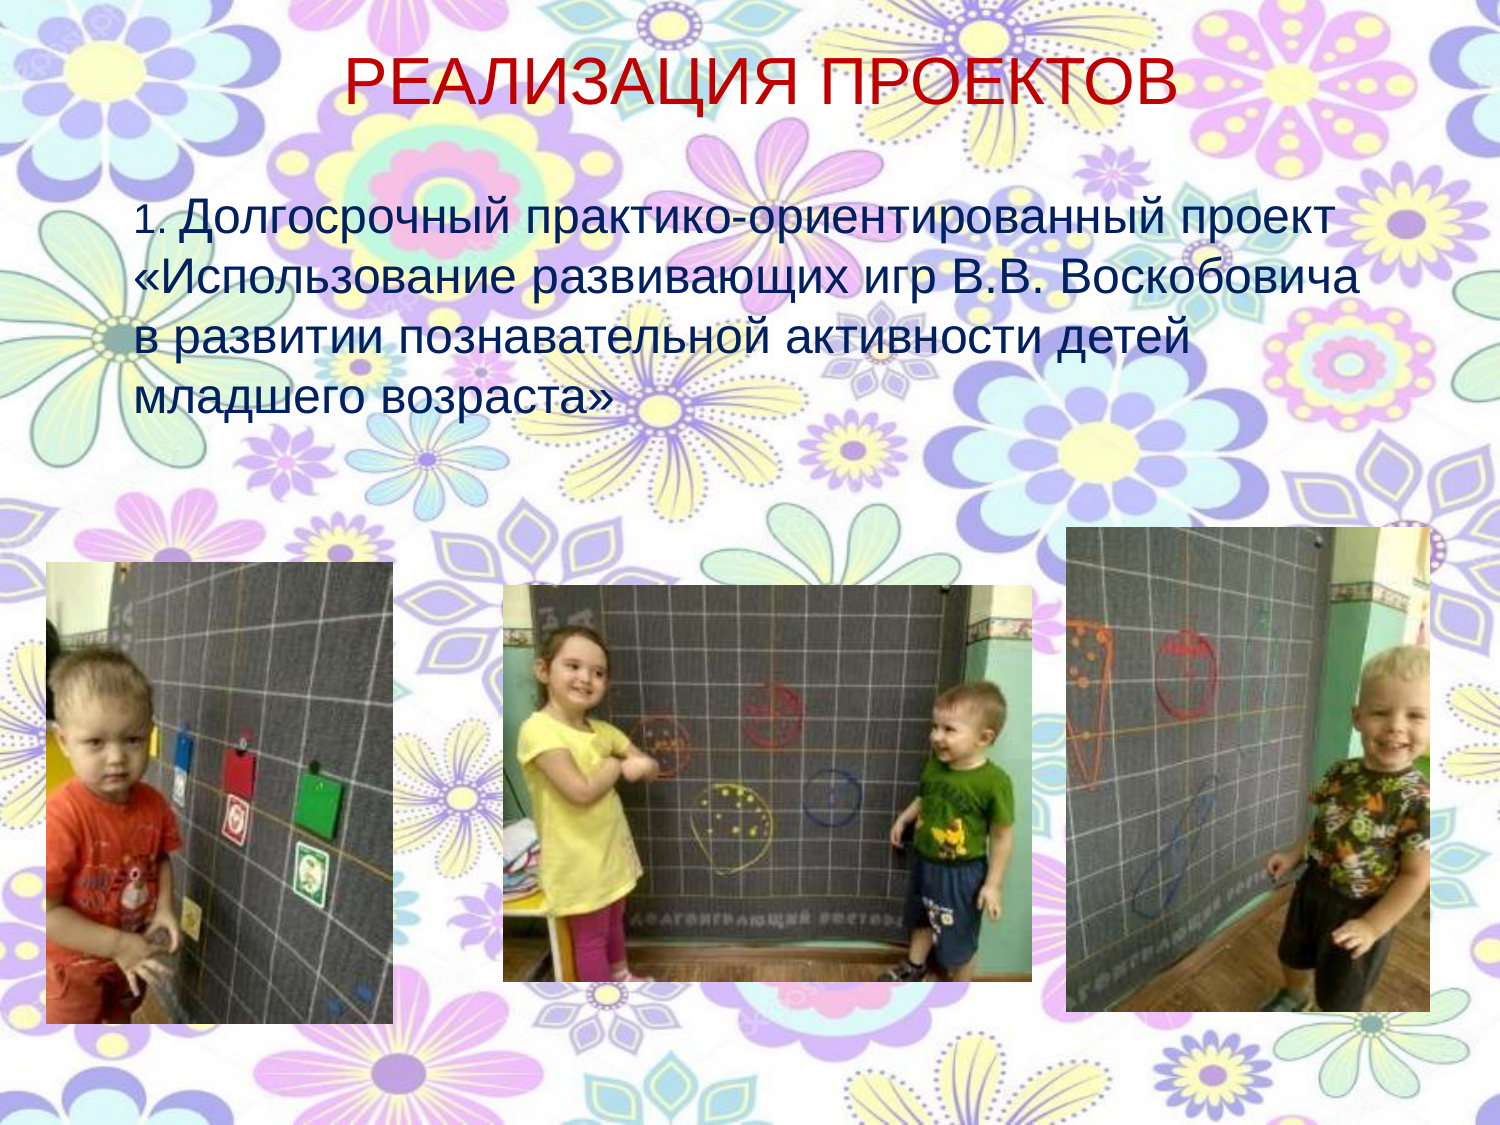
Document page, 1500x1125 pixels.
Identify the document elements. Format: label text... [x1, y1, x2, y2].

picture [503, 585, 1032, 982]
picture [1066, 527, 1430, 1012]
text_box реализация проектов [118, 30, 1394, 148]
text_box 1. Долгосрочный практико-ориентированный проект «Использование развивающих игр В.В. Воскобовича в развитии познавательной активности детей младшего возраста» [118, 148, 1394, 500]
picture [46, 562, 393, 1024]
